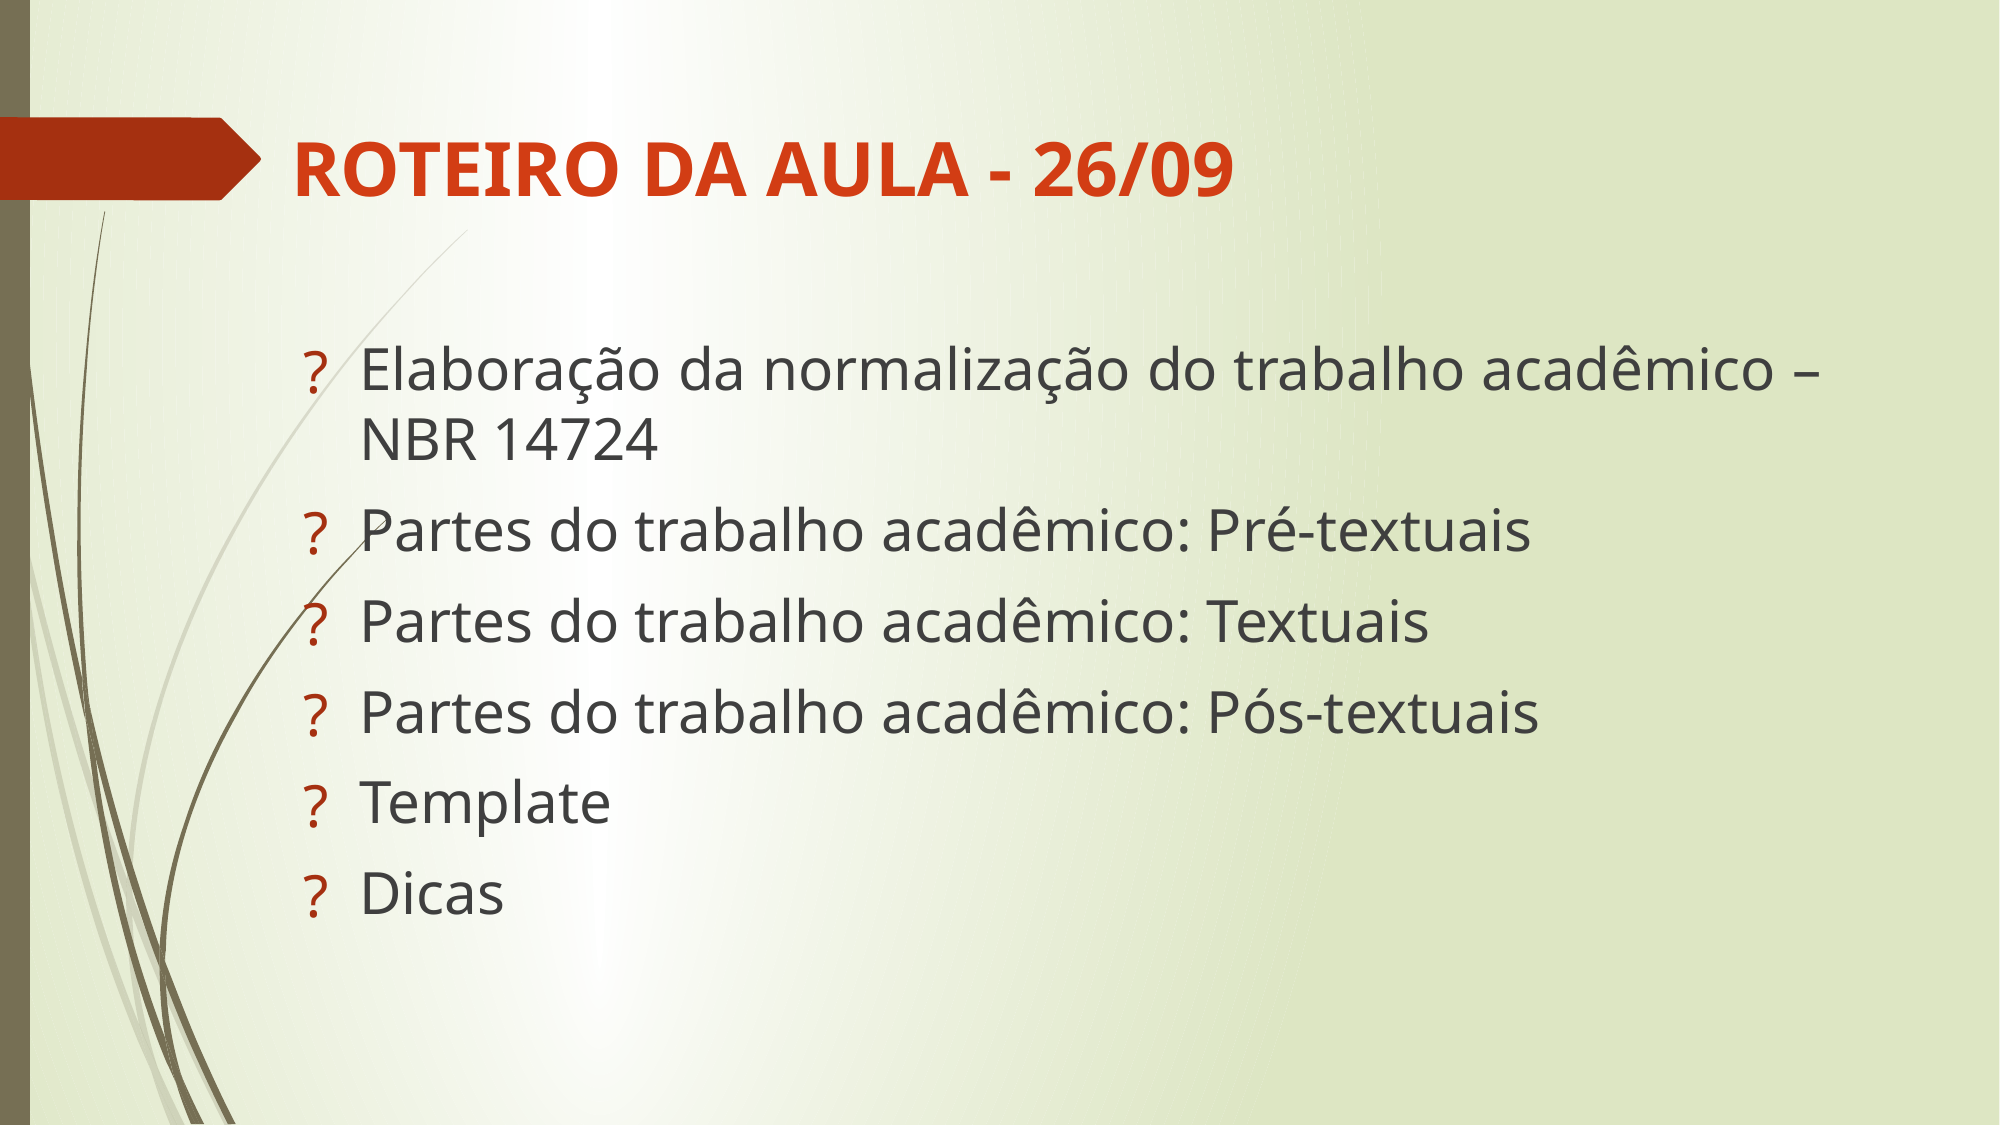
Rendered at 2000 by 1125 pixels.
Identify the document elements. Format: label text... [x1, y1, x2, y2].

list Elaboração da normalização do trabalho acadêmico – NBR 14724 Partes do trabalho acadêmico: Pré-textuais Partes do trabalho acadêmico: Textuais Partes do trabalho acadêmico: Pós-textuais Template Dicas [288, 278, 1837, 1035]
title ROTEIRO DA AULA - 26/09 [276, 113, 2000, 232]
